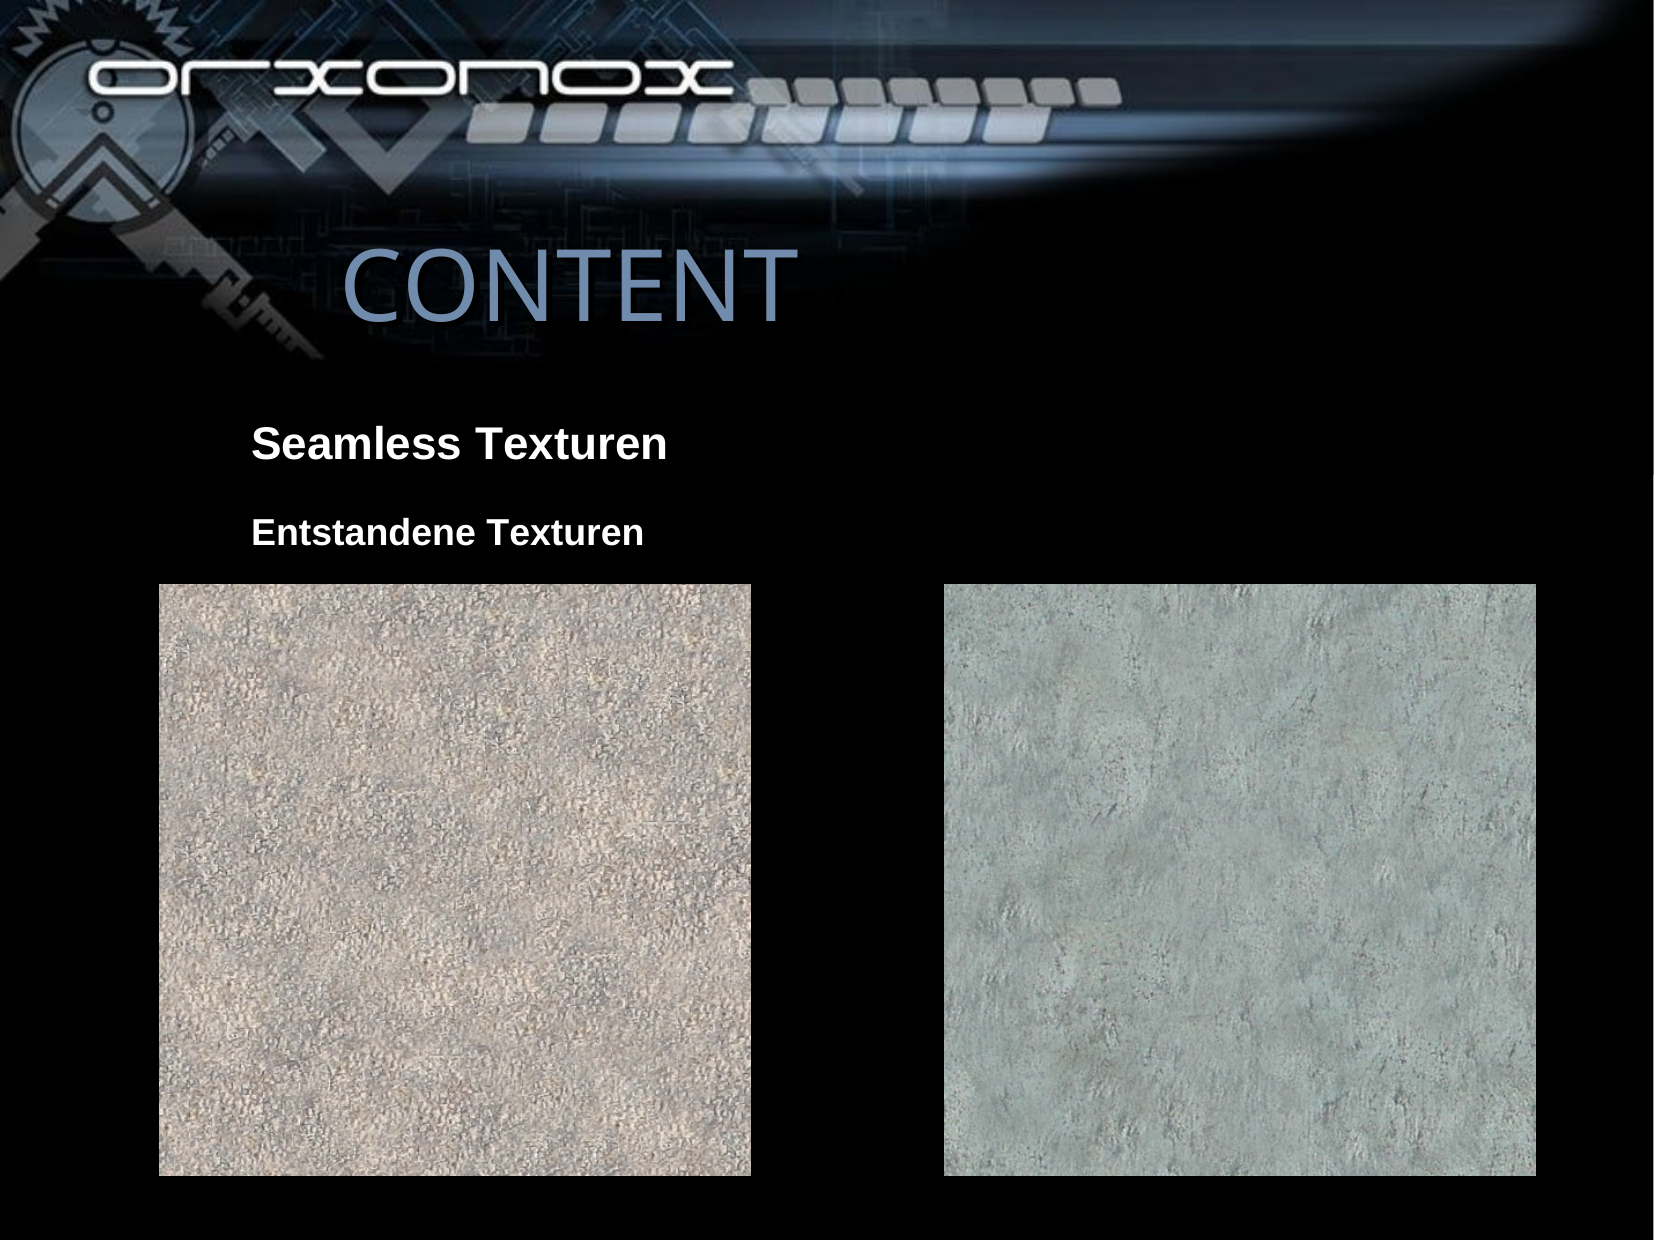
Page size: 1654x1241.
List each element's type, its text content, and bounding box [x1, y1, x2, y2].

picture [159, 584, 751, 1176]
text_box Seamless Texturen Entstandene Texturen [236, 410, 684, 562]
picture [944, 584, 1536, 1176]
text_box CONTENT [324, 206, 1565, 262]
picture [0, 0, 1654, 475]
